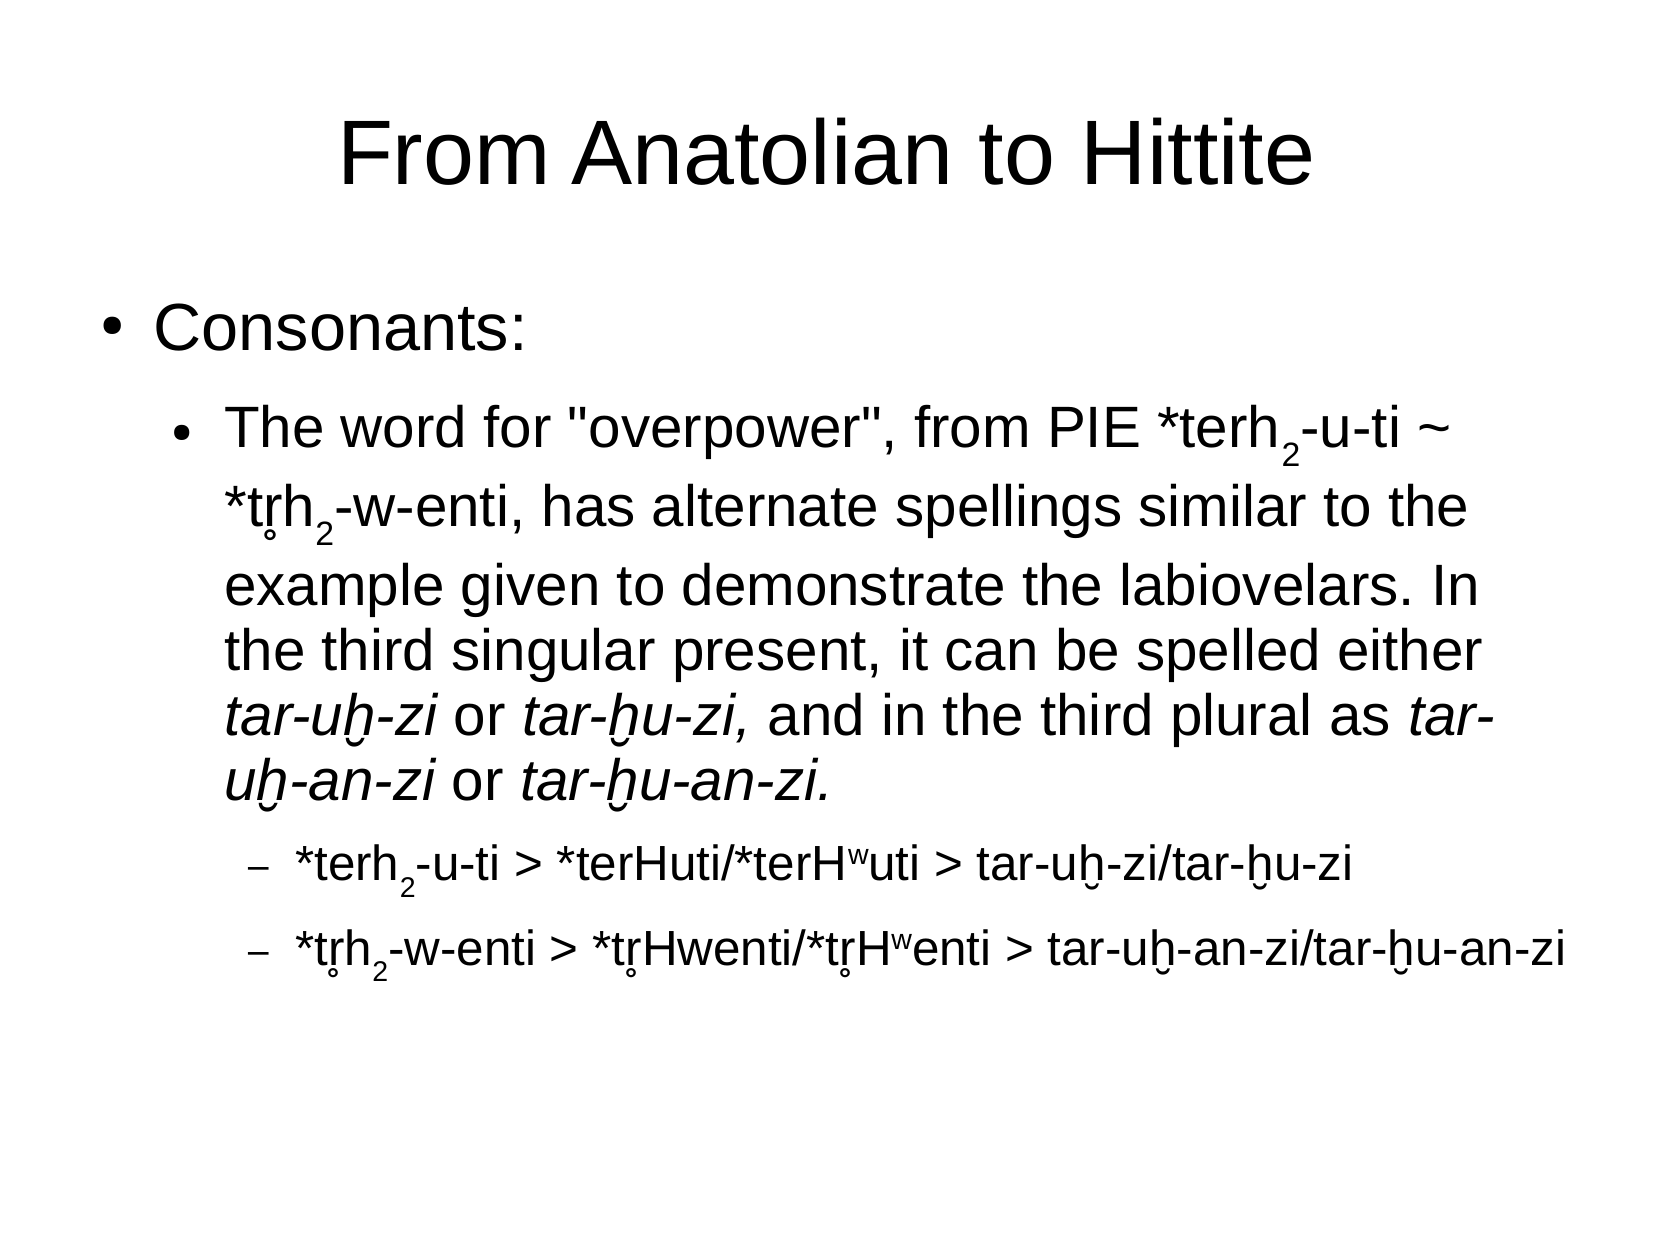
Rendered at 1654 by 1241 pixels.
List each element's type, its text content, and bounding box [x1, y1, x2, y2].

title From Anatolian to Hittite [82, 49, 1571, 257]
list Consonants: The word for "overpower", from PIE *terh2-u-ti ~ *tr̥h2-w-enti, has alternate spellings similar to the example given to demonstrate the labiovelars. In the third singular present, it can be spelled either tar-uḫ-zi or tar-ḫu-zi, and in the third plural as tar-uḫ-an-zi or tar-ḫu-an-zi. *terh2-u-ti > *terHuti/*terHwuti > tar-uḫ-zi/tar-ḫu-zi *tr̥h2-w-enti > *tr̥Hwenti/*tr̥Hwenti > tar-uḫ-an-zi/tar-ḫu-an-zi [82, 290, 1571, 1109]
